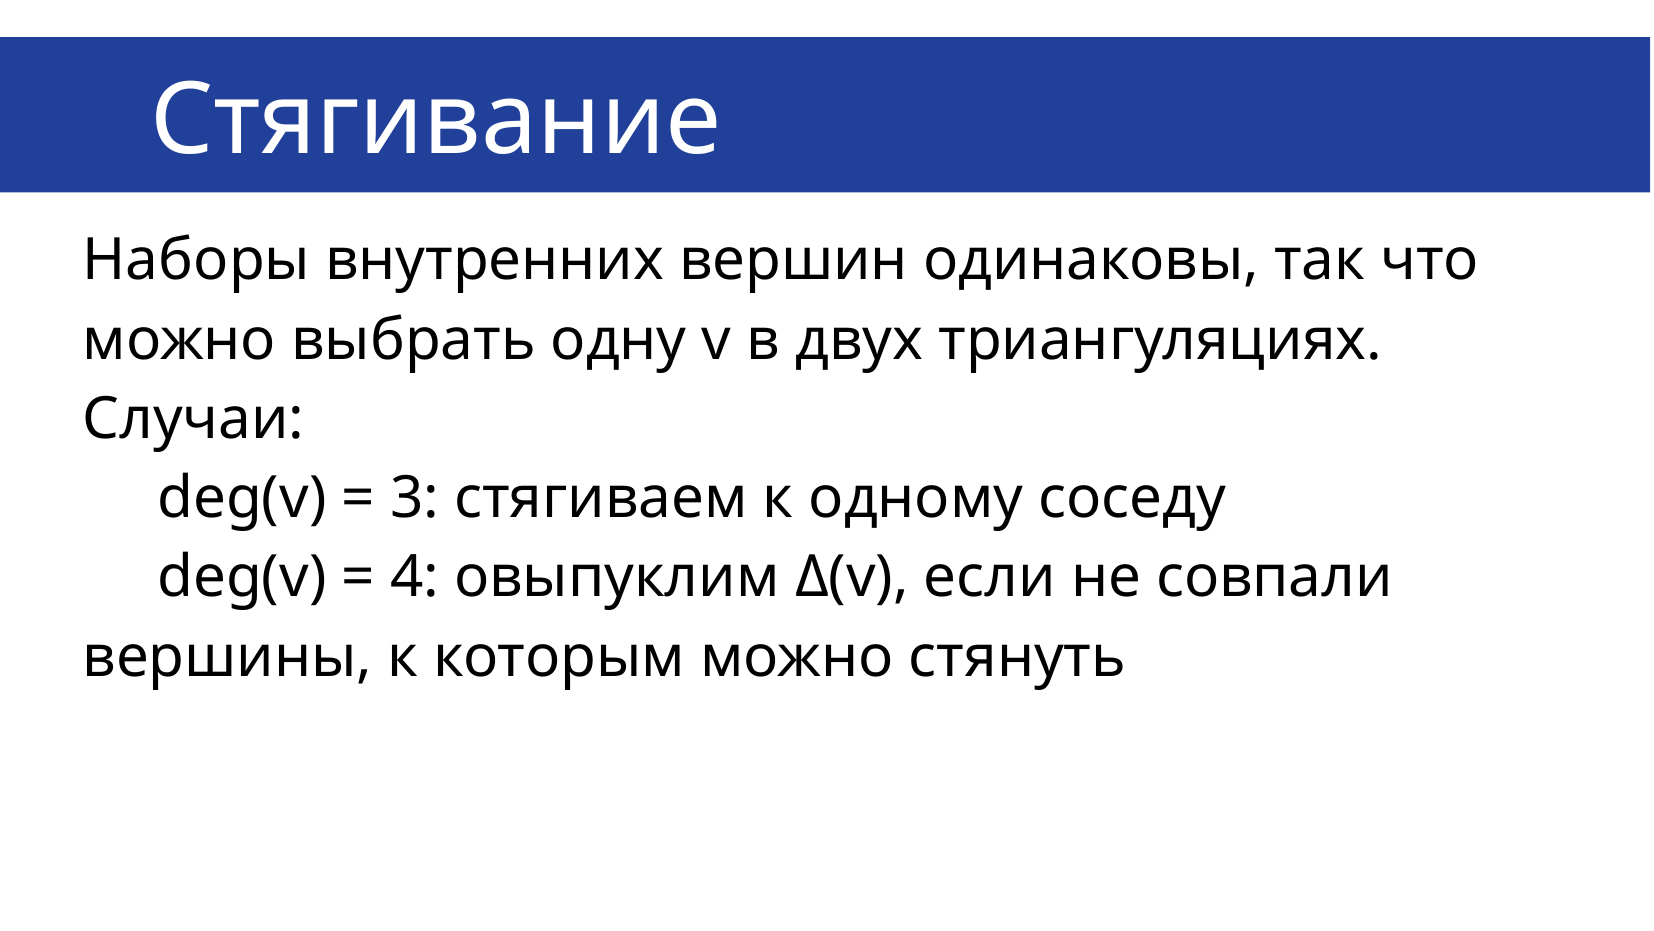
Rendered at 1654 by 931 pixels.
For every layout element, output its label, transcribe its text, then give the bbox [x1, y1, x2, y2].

subtitle Наборы внутренних вершин одинаковы, так что можно выбрать одну v в двух триангуляциях. Случаи: deg(v) = 3: стягиваем к одному соседу deg(v) = 4: овыпуклим Δ(v), если не совпали вершины, к которым можно стянуть [82, 217, 1576, 773]
title Стягивание [0, 37, 1651, 193]
